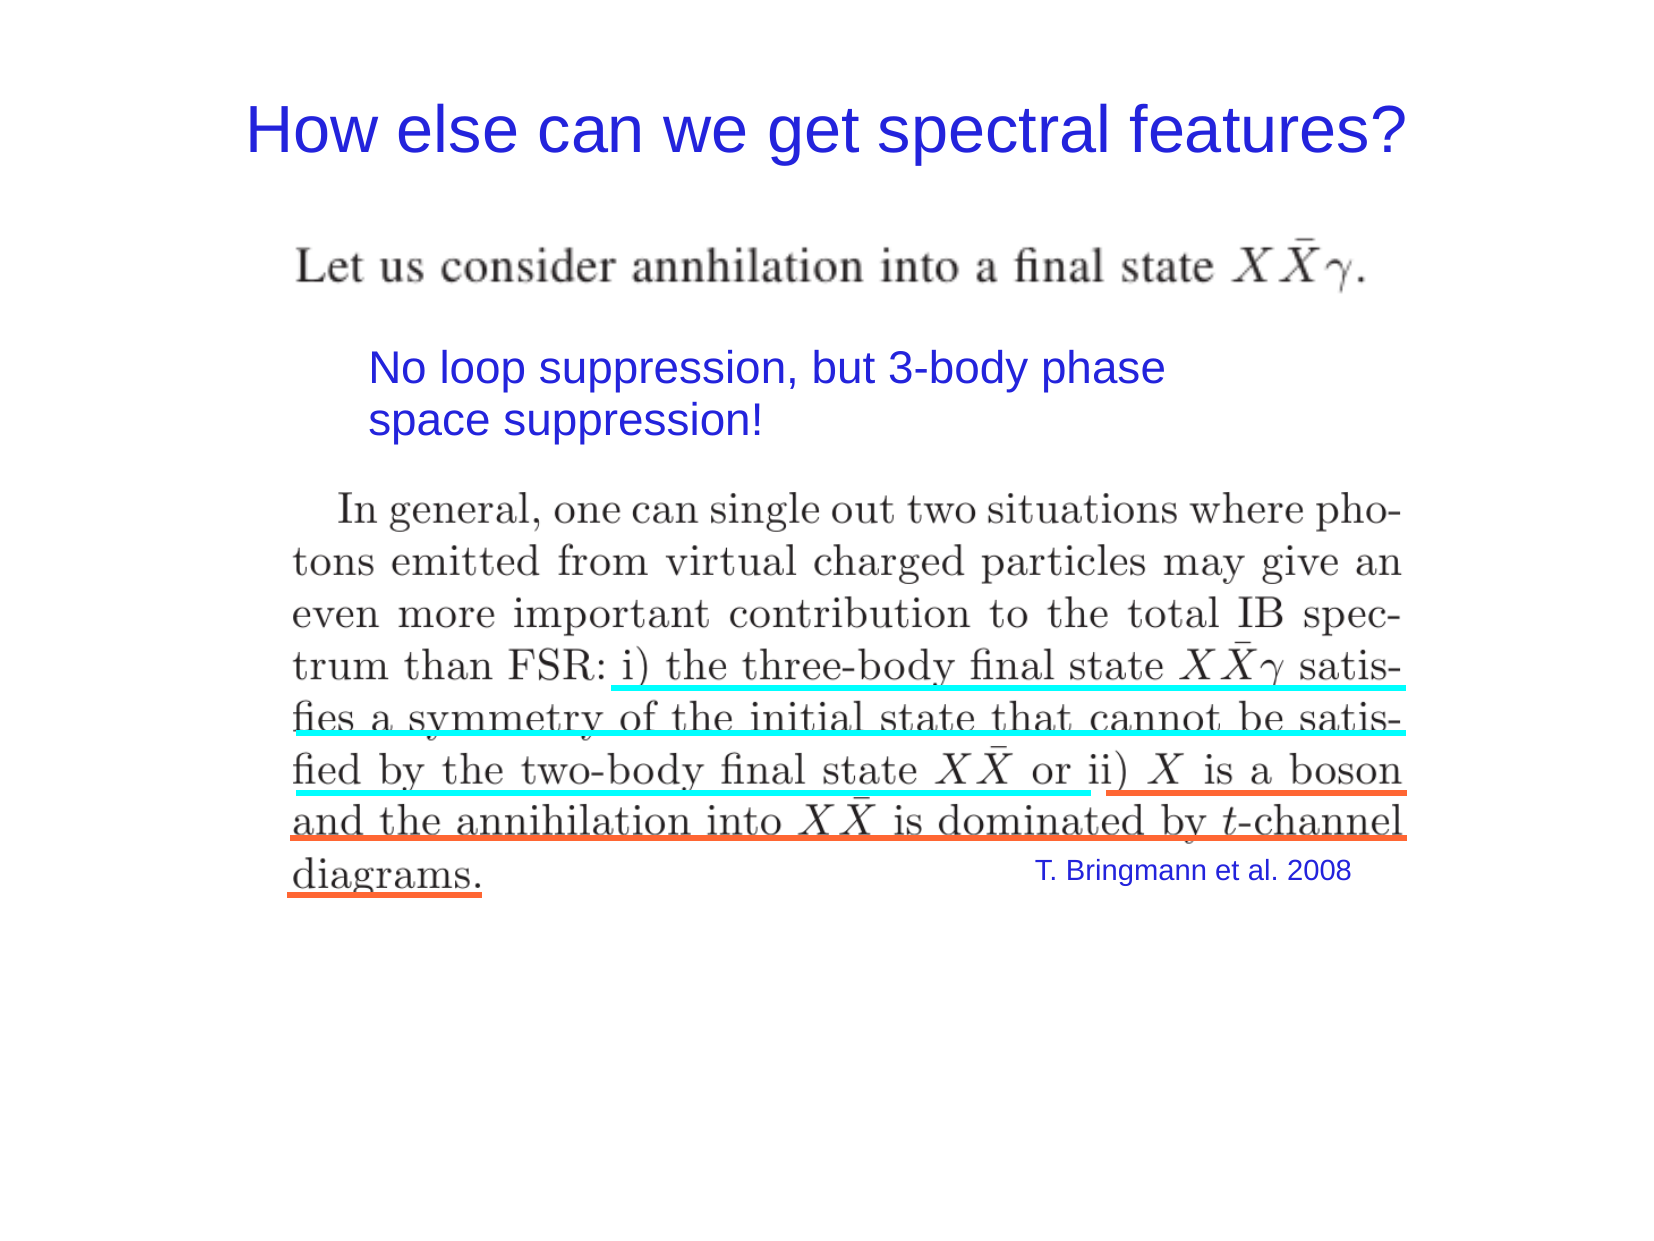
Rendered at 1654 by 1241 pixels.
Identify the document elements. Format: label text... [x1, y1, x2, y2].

picture [265, 191, 1377, 312]
text_box No loop suppression, but 3-body phase space suppression! [353, 335, 1311, 453]
picture [275, 491, 1416, 905]
text_box T. Bringmann et al. 2008 [1020, 846, 1501, 967]
title How else can we get spectral features? [82, 25, 1571, 233]
